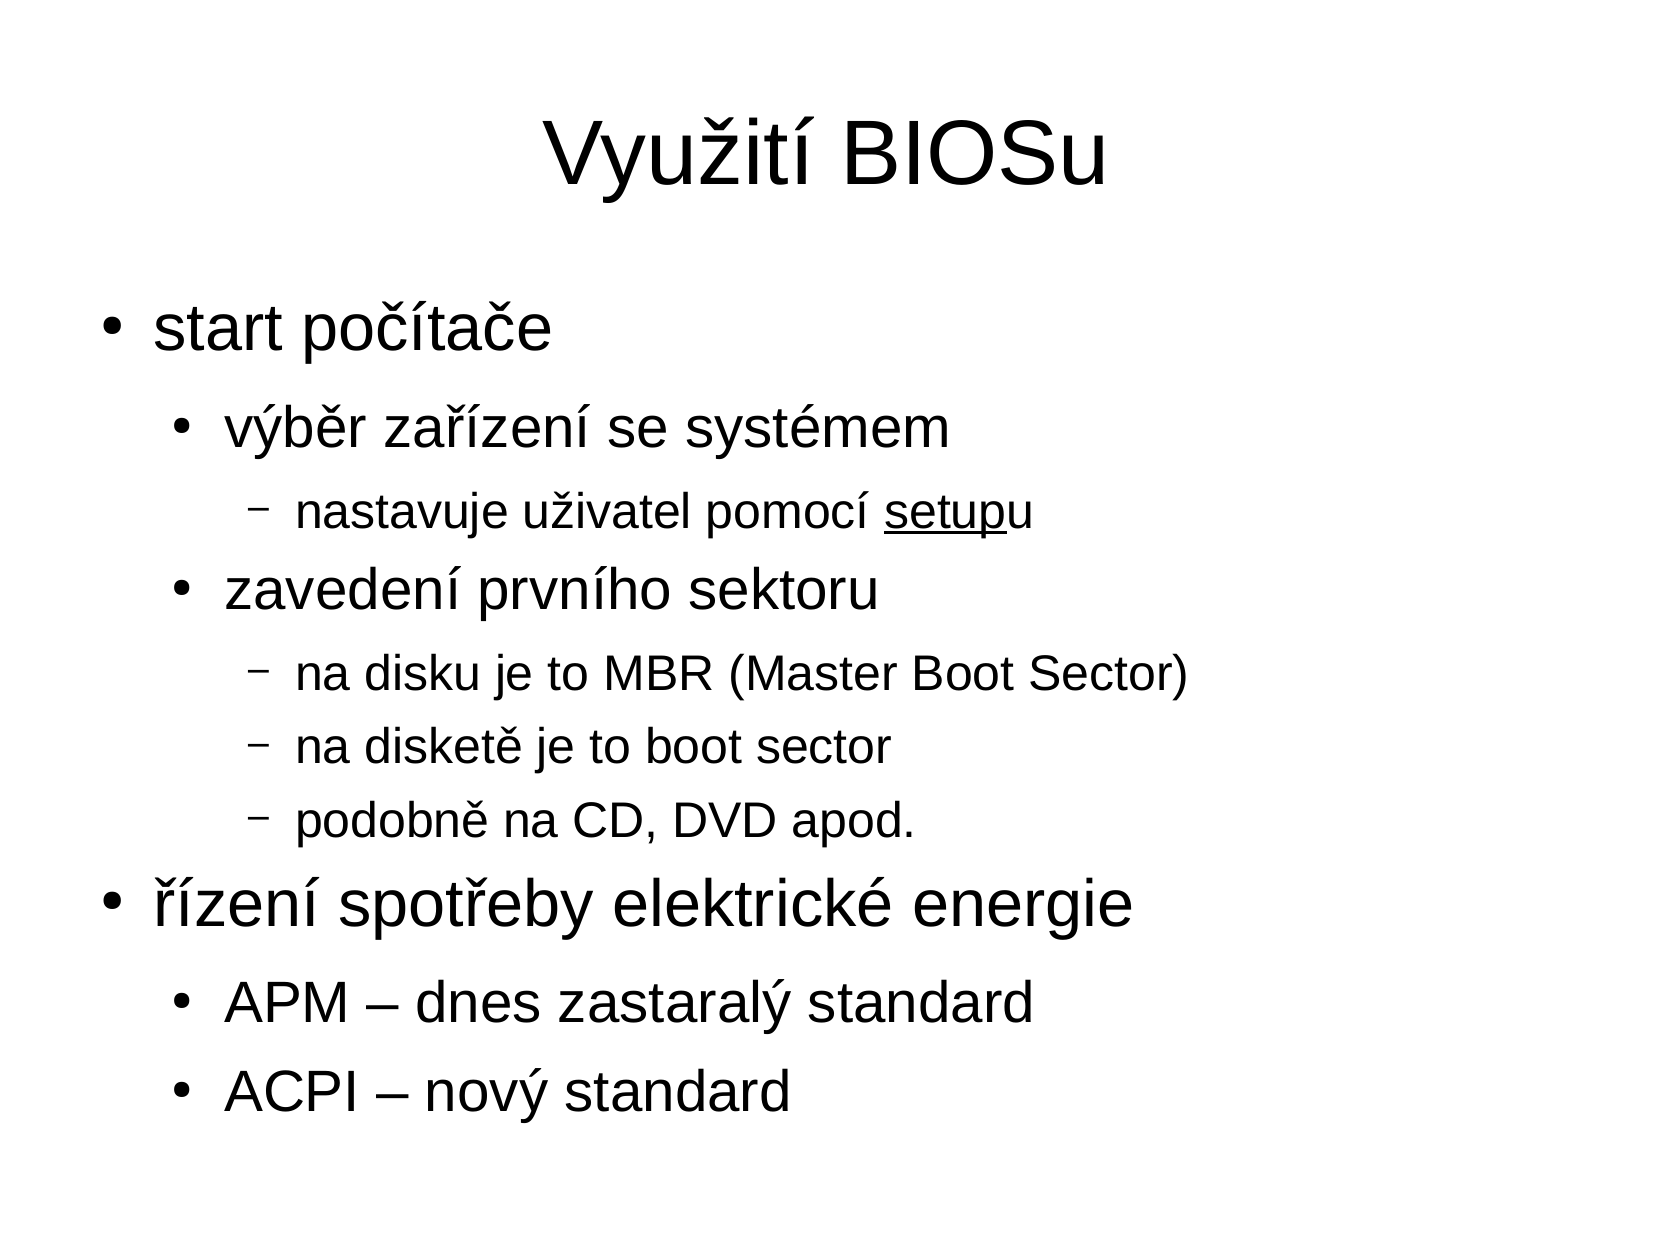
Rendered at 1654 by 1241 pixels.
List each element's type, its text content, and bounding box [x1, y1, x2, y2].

title Využití BIOSu [82, 49, 1571, 257]
list start počítače výběr zařízení se systémem nastavuje uživatel pomocí setupu zavedení prvního sektoru na disku je to MBR (Master Boot Sector) na disketě je to boot sector podobně na CD, DVD apod. řízení spotřeby elektrické energie APM – dnes zastaralý standard ACPI – nový standard [82, 290, 1571, 1124]
